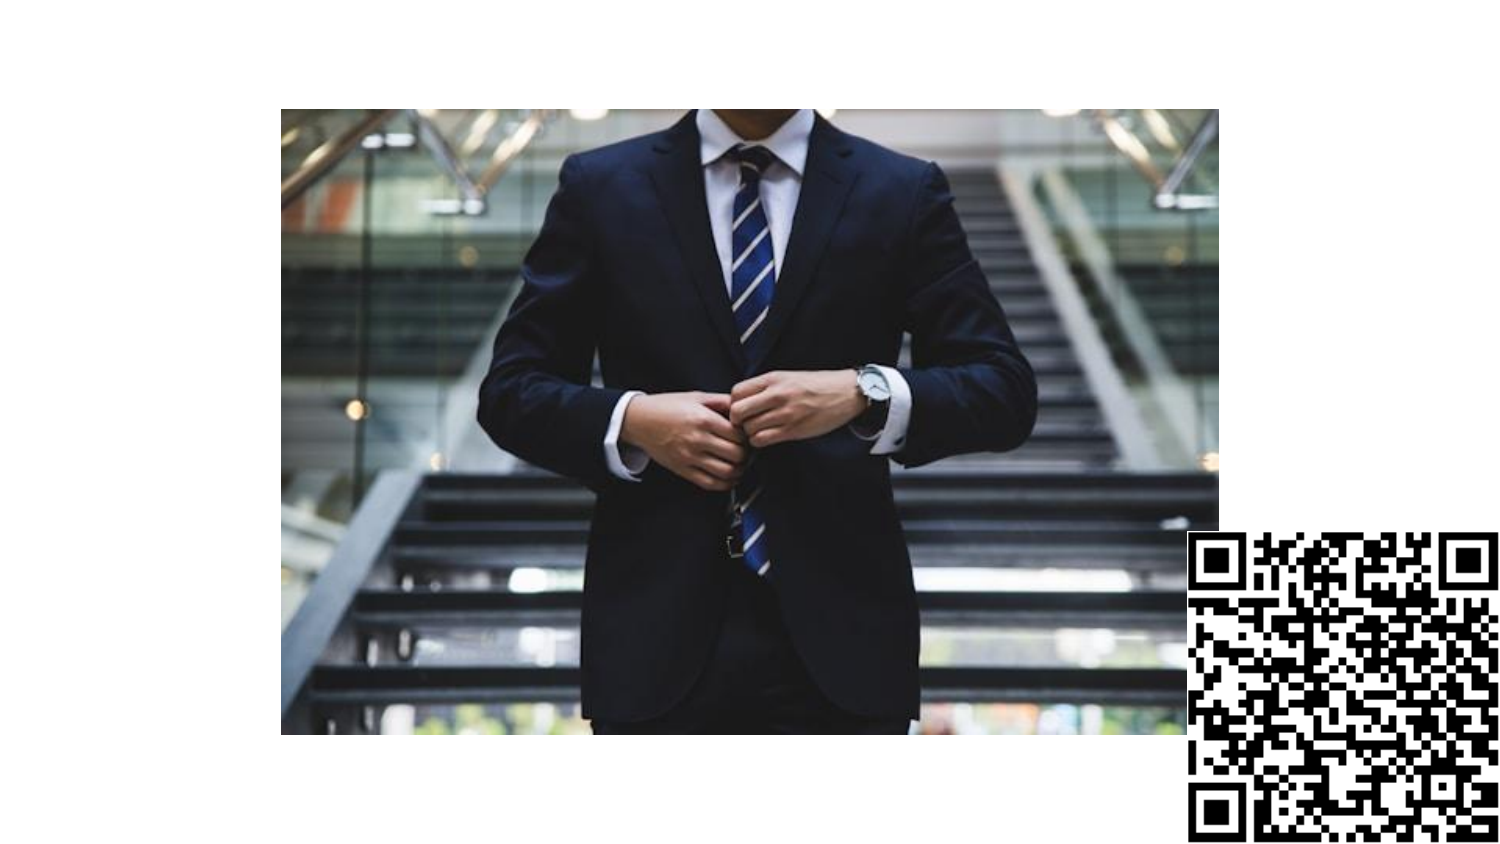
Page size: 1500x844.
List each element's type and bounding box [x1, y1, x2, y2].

picture [281, 109, 1500, 844]
